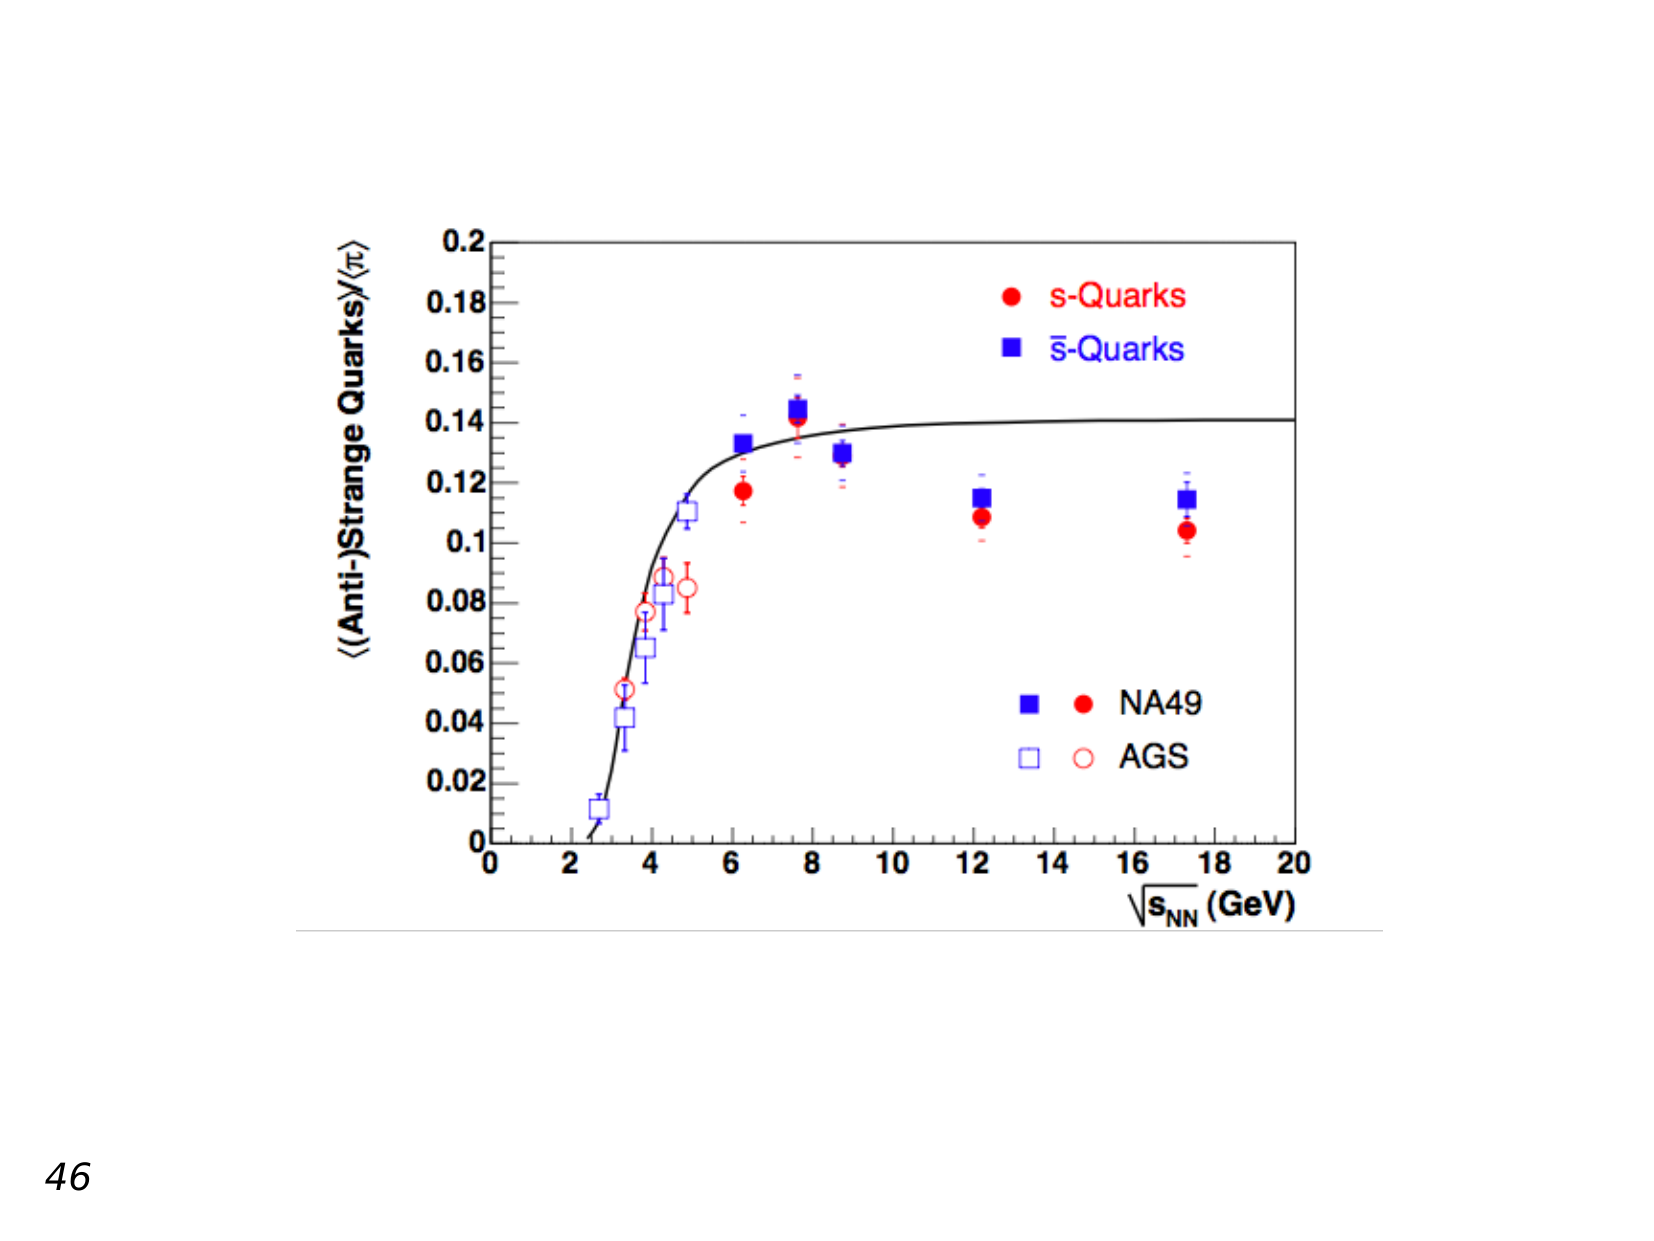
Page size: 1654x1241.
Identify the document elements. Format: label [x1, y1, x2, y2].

picture [296, 206, 1383, 937]
